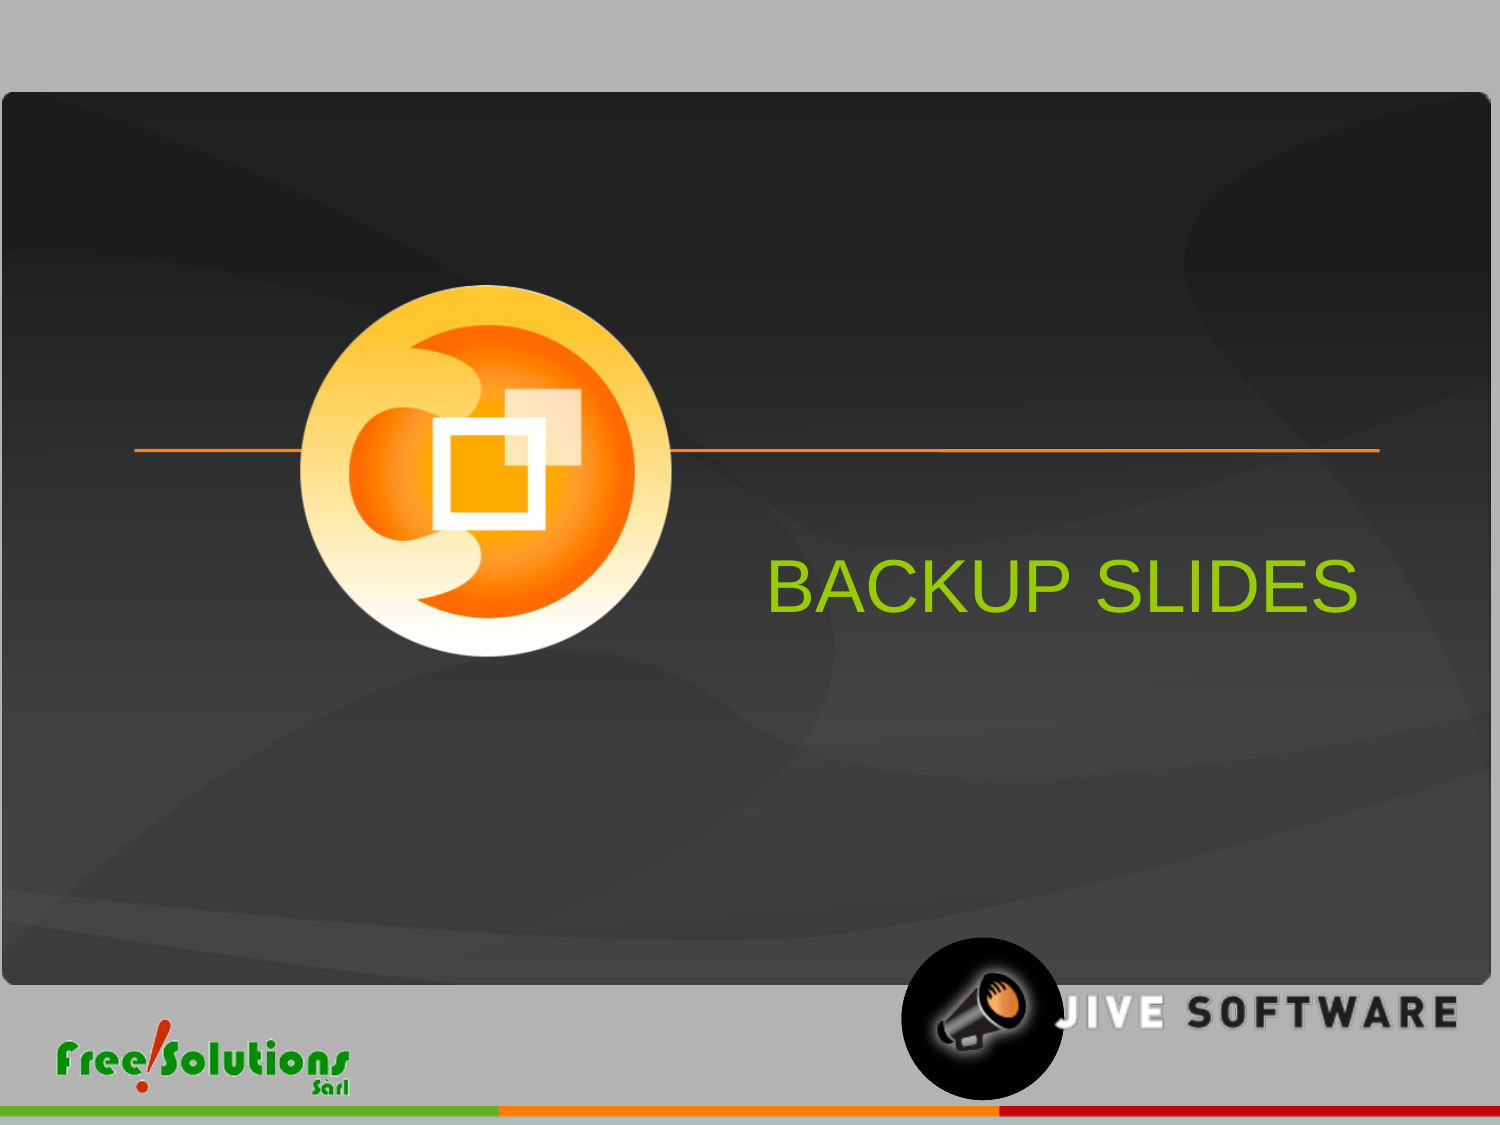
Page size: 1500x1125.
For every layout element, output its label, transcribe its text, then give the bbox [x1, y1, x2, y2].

text_box BACKUP SLIDES [750, 537, 1377, 637]
picture [0, 1106, 1500, 1125]
picture [55, 1017, 351, 1099]
picture [2, 92, 1491, 1071]
